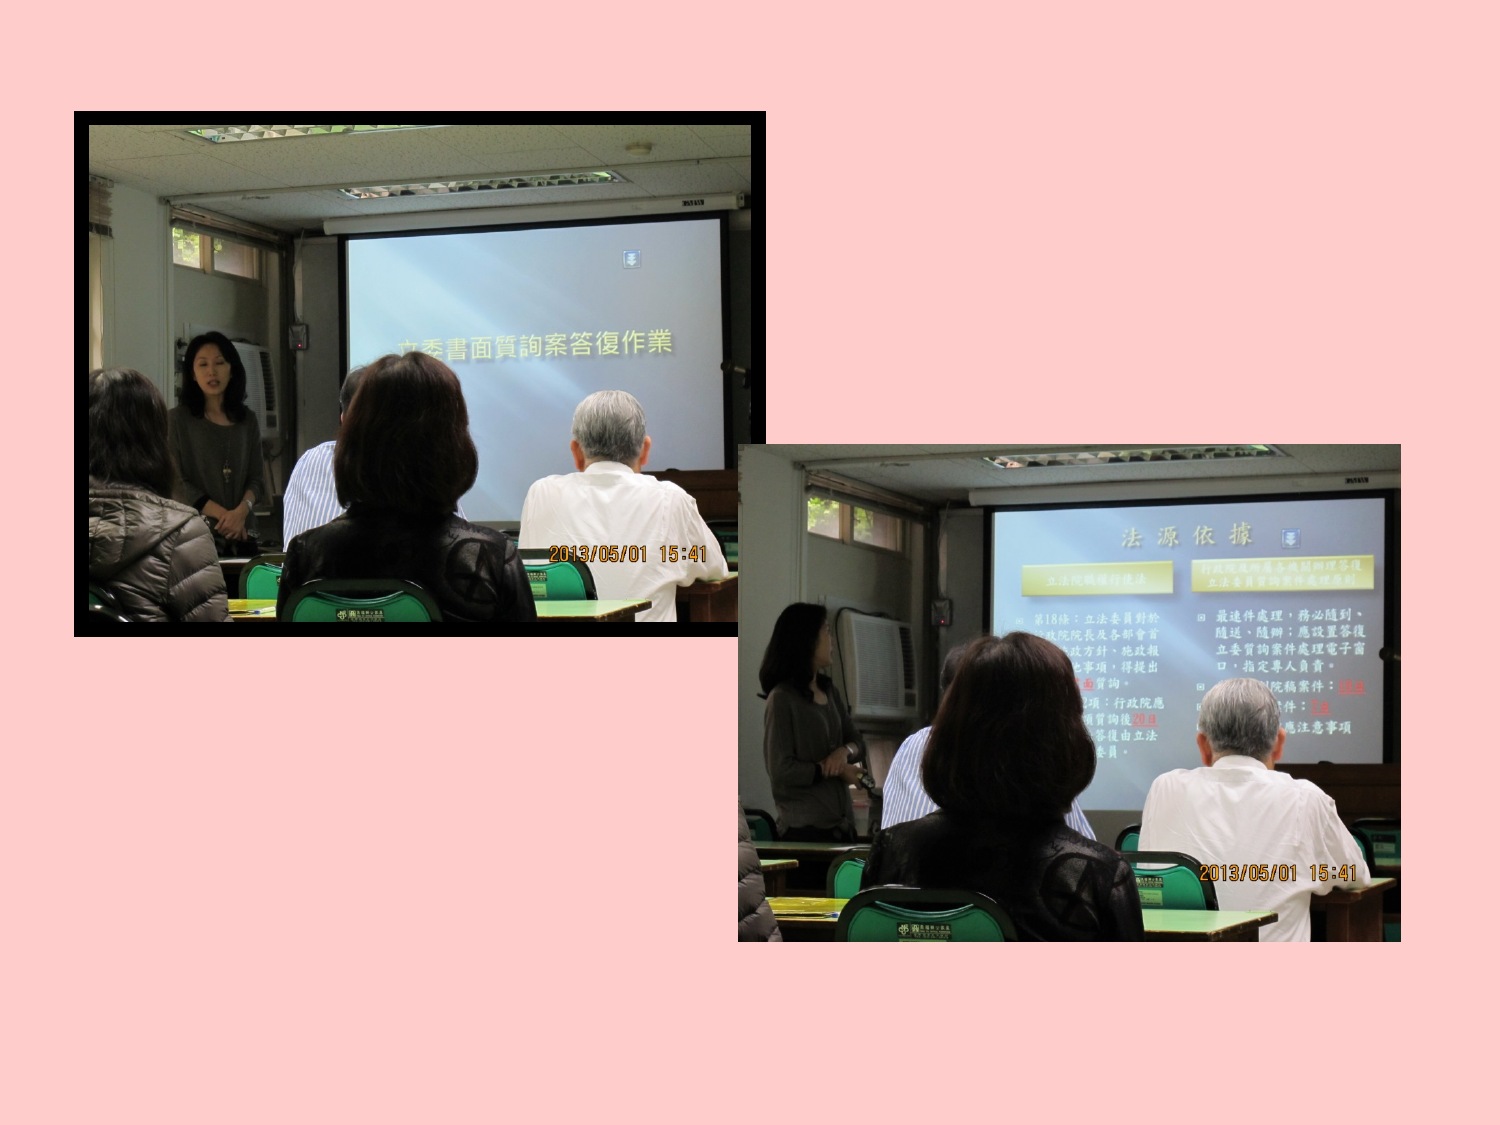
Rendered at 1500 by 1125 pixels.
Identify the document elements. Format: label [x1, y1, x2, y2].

picture [88, 125, 1401, 942]
